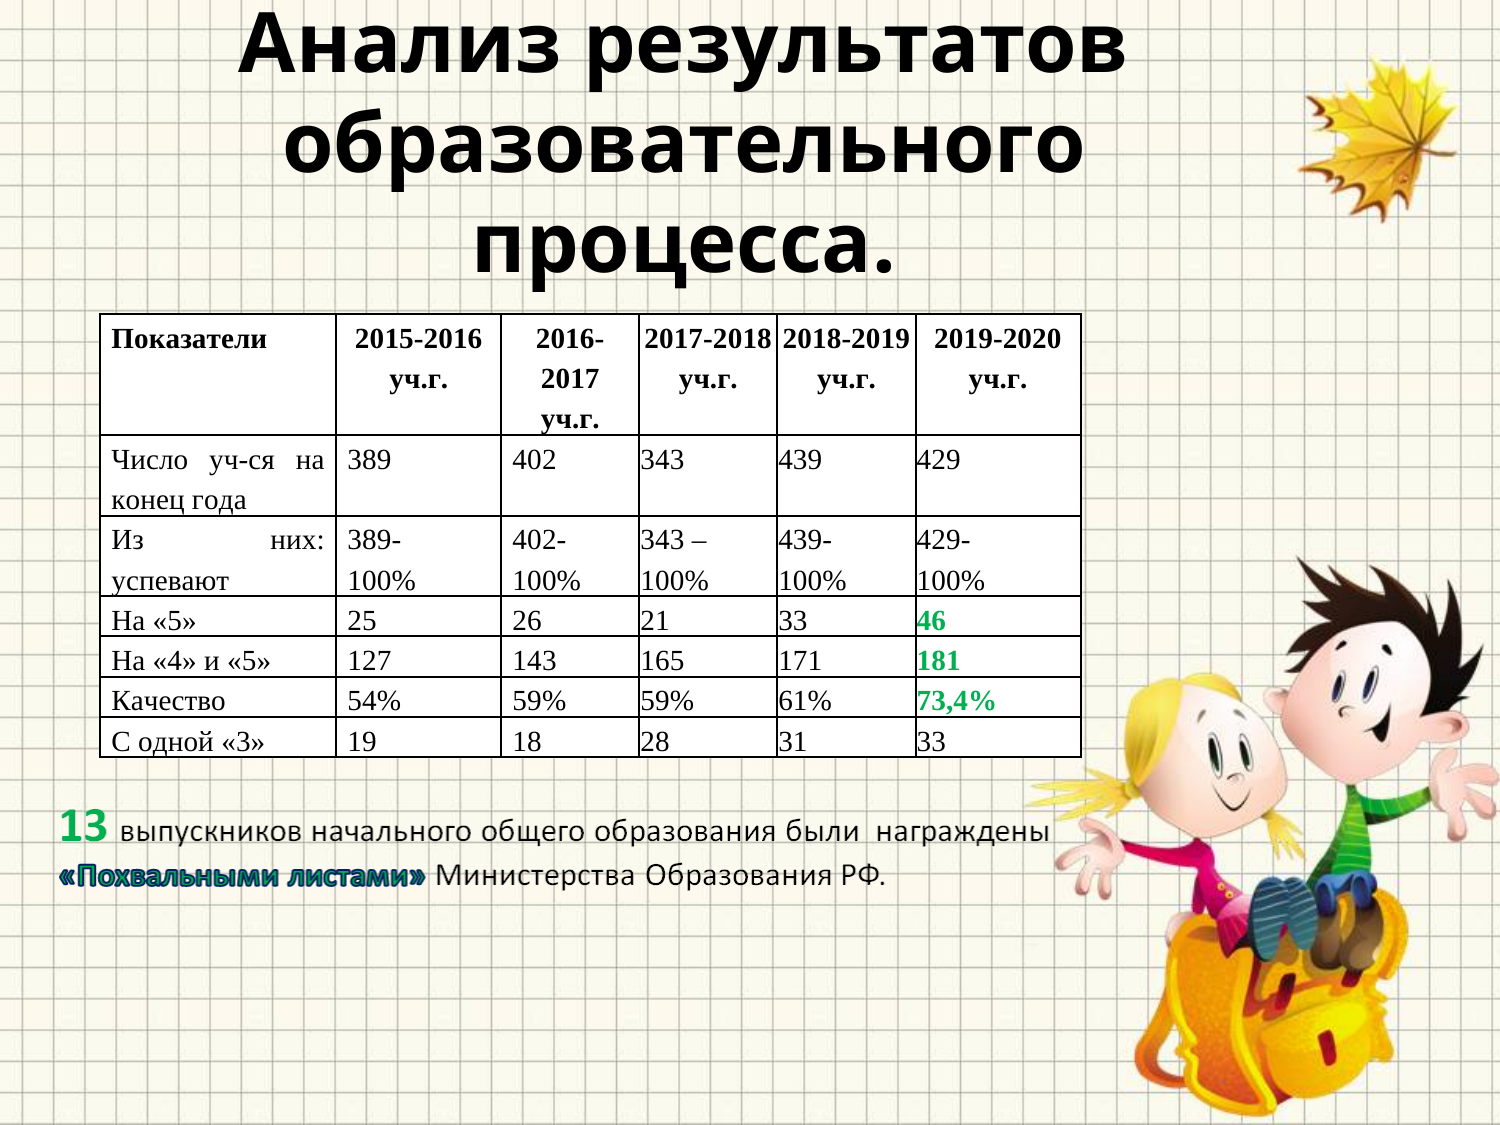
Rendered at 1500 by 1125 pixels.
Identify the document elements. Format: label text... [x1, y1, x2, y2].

text_box На «5» [101, 597, 335, 635]
text_box На «4» и «5» [101, 637, 335, 676]
text_box Показатели [101, 315, 335, 434]
text_box 439 [778, 436, 915, 515]
text_box 31 [778, 718, 915, 756]
text_box 2017-2018 уч.г. [640, 315, 776, 434]
text_box Число уч-ся на конец года [101, 436, 335, 515]
text_box 2018-2019 уч.г. [778, 315, 915, 434]
text_box 429 [917, 436, 1080, 515]
text_box 33 [917, 718, 1080, 756]
text_box 18 [502, 718, 638, 756]
text_box 19 [337, 718, 500, 756]
text_box 181 [917, 637, 1080, 676]
text_box 165 [640, 637, 776, 676]
text_box 59% [502, 678, 638, 716]
text_box 54% [337, 678, 500, 716]
text_box 73,4% [917, 678, 1080, 716]
text_box 2016-2017 уч.г. [502, 315, 638, 434]
text_box 2015-2016 уч.г. [337, 315, 500, 434]
text_box С одной «3» [101, 718, 335, 756]
picture [0, 0, 1500, 1125]
text_box 2019-2020 уч.г. [917, 315, 1080, 434]
text_box 33 [778, 597, 915, 635]
text_box 429- 100% [917, 517, 1080, 595]
text_box 171 [778, 637, 915, 676]
text_box 59% [640, 678, 776, 716]
text_box 389- 100% [337, 517, 500, 595]
text_box 26 [502, 597, 638, 635]
text_box 21 [640, 597, 776, 635]
text_box Из них: успевают [101, 517, 335, 595]
text_box 343 – 100% [640, 517, 776, 595]
text_box 25 [337, 597, 500, 635]
text_box 343 [640, 436, 776, 515]
text_box 28 [640, 718, 776, 756]
text_box 389 [337, 436, 500, 515]
text_box 46 [917, 597, 1080, 635]
text_box 61% [778, 678, 915, 716]
text_box 127 [337, 637, 500, 676]
text_box 402 [502, 436, 638, 515]
text_box 402- 100% [502, 517, 638, 595]
title Анализ результатов образовательного процесса. [74, 45, 1294, 233]
text_box 143 [502, 637, 638, 676]
text_box 439- 100% [778, 517, 915, 595]
text_box Качество [101, 678, 335, 716]
